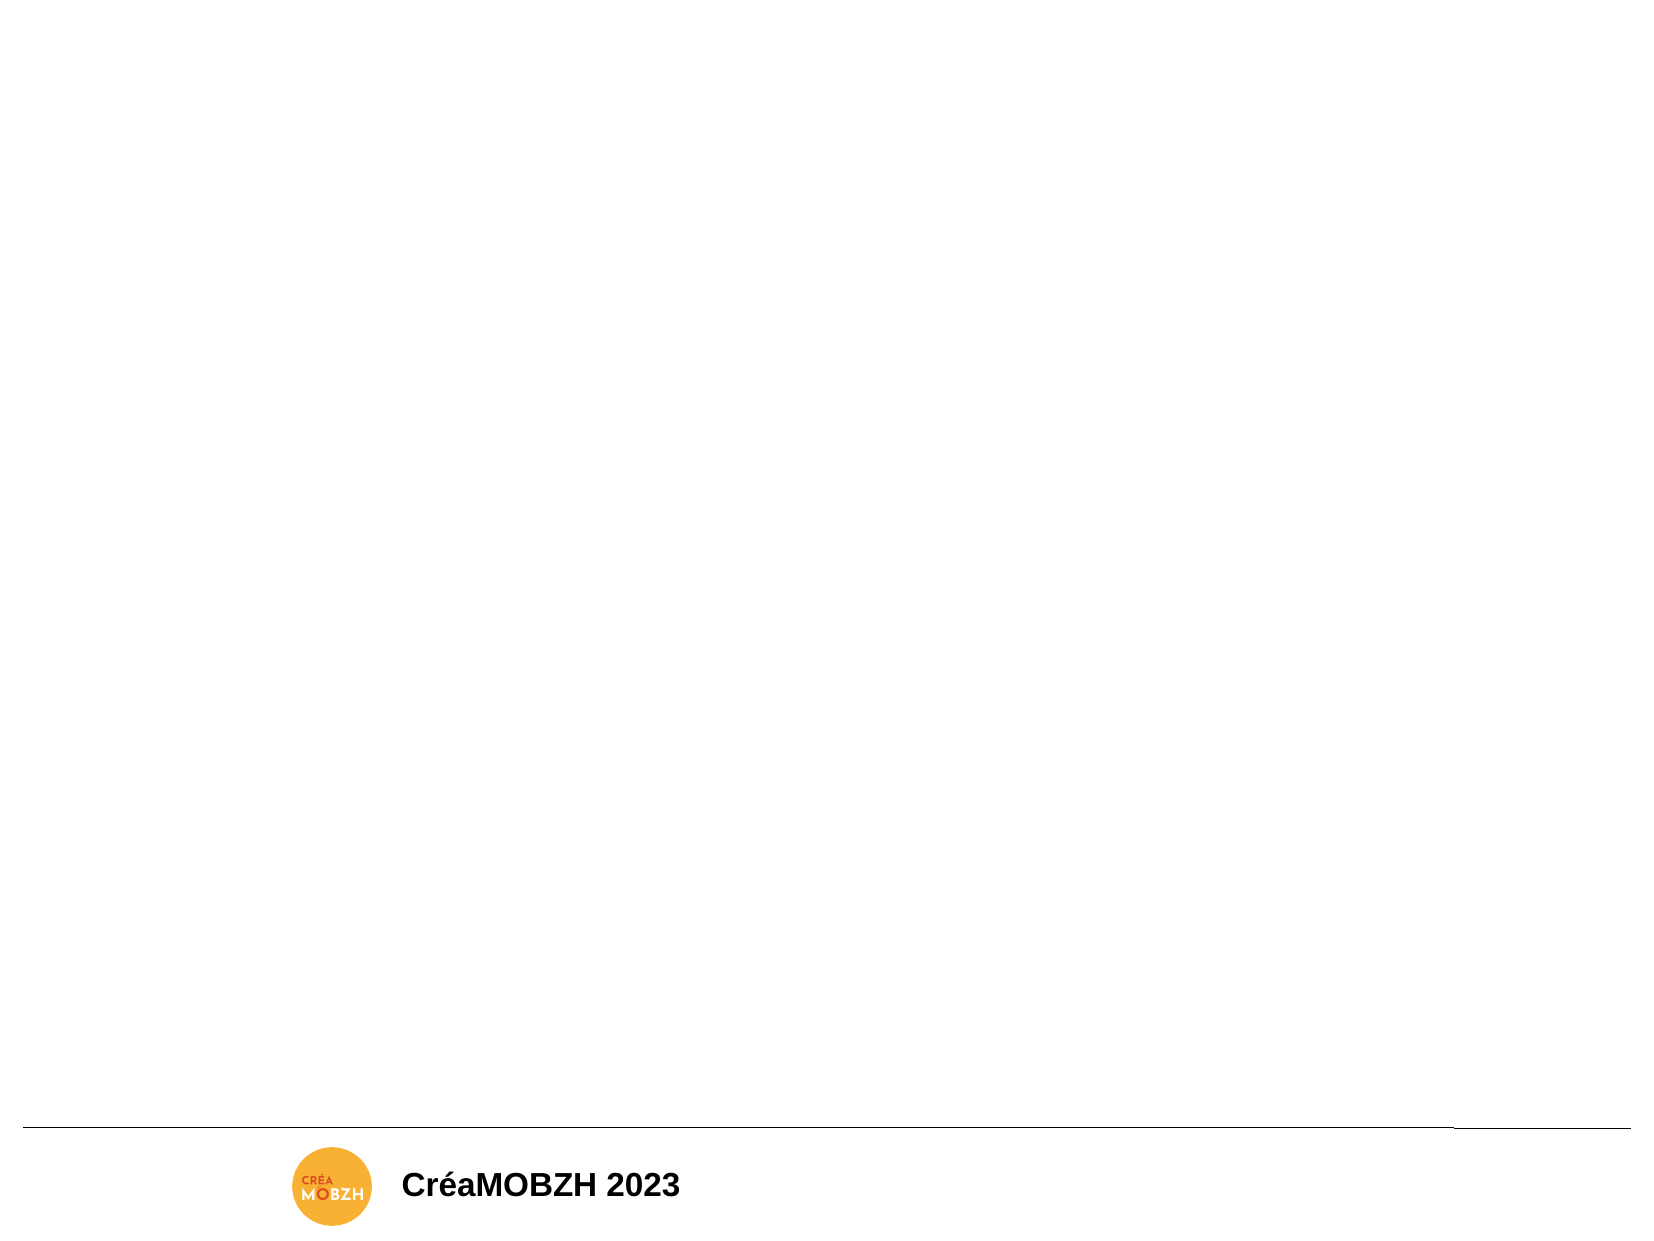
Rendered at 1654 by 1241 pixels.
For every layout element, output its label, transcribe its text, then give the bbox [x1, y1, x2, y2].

text_box CréaMOBZH 2023 [386, 1158, 1309, 1211]
picture [292, 1147, 372, 1226]
